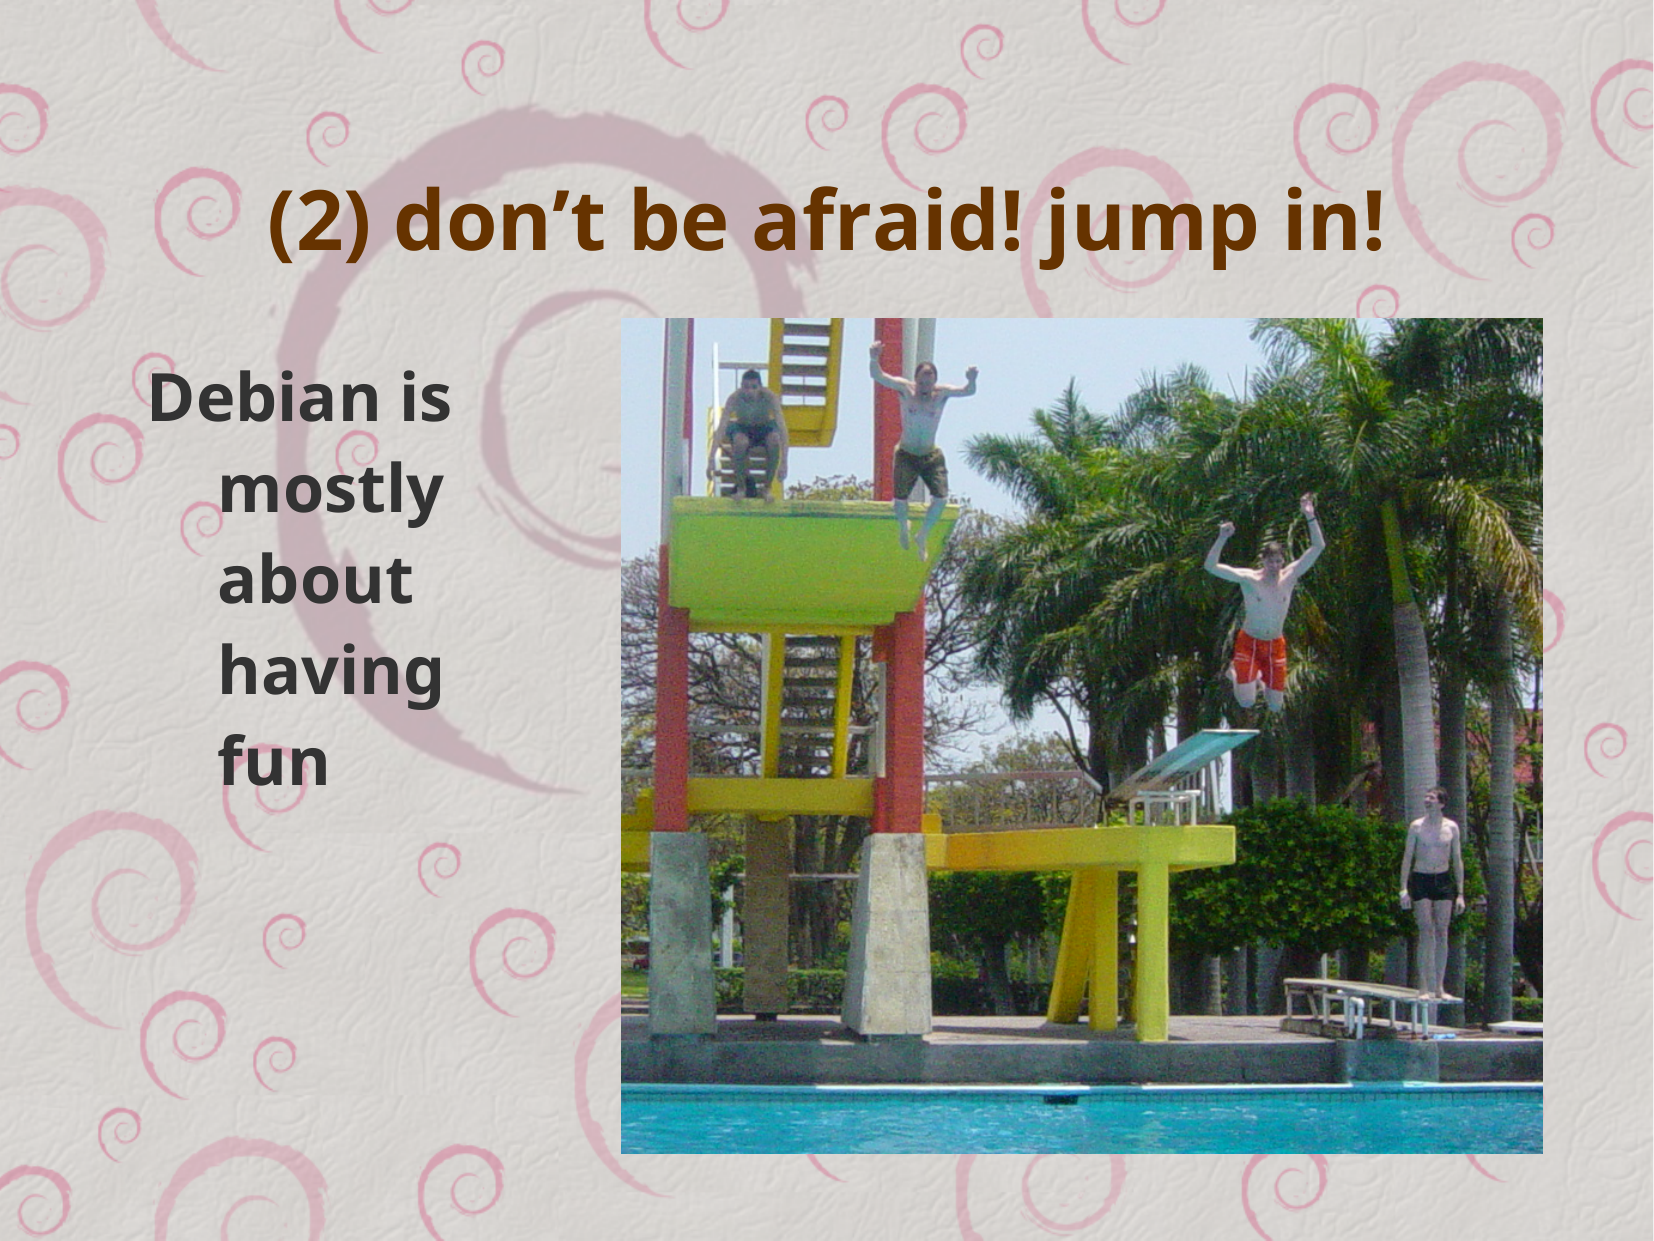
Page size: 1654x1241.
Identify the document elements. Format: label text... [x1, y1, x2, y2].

title (2) don’t be afraid! jump in! [121, 114, 1534, 322]
list Debian is mostly about having fun [134, 350, 621, 1133]
picture [0, 0, 1654, 1241]
